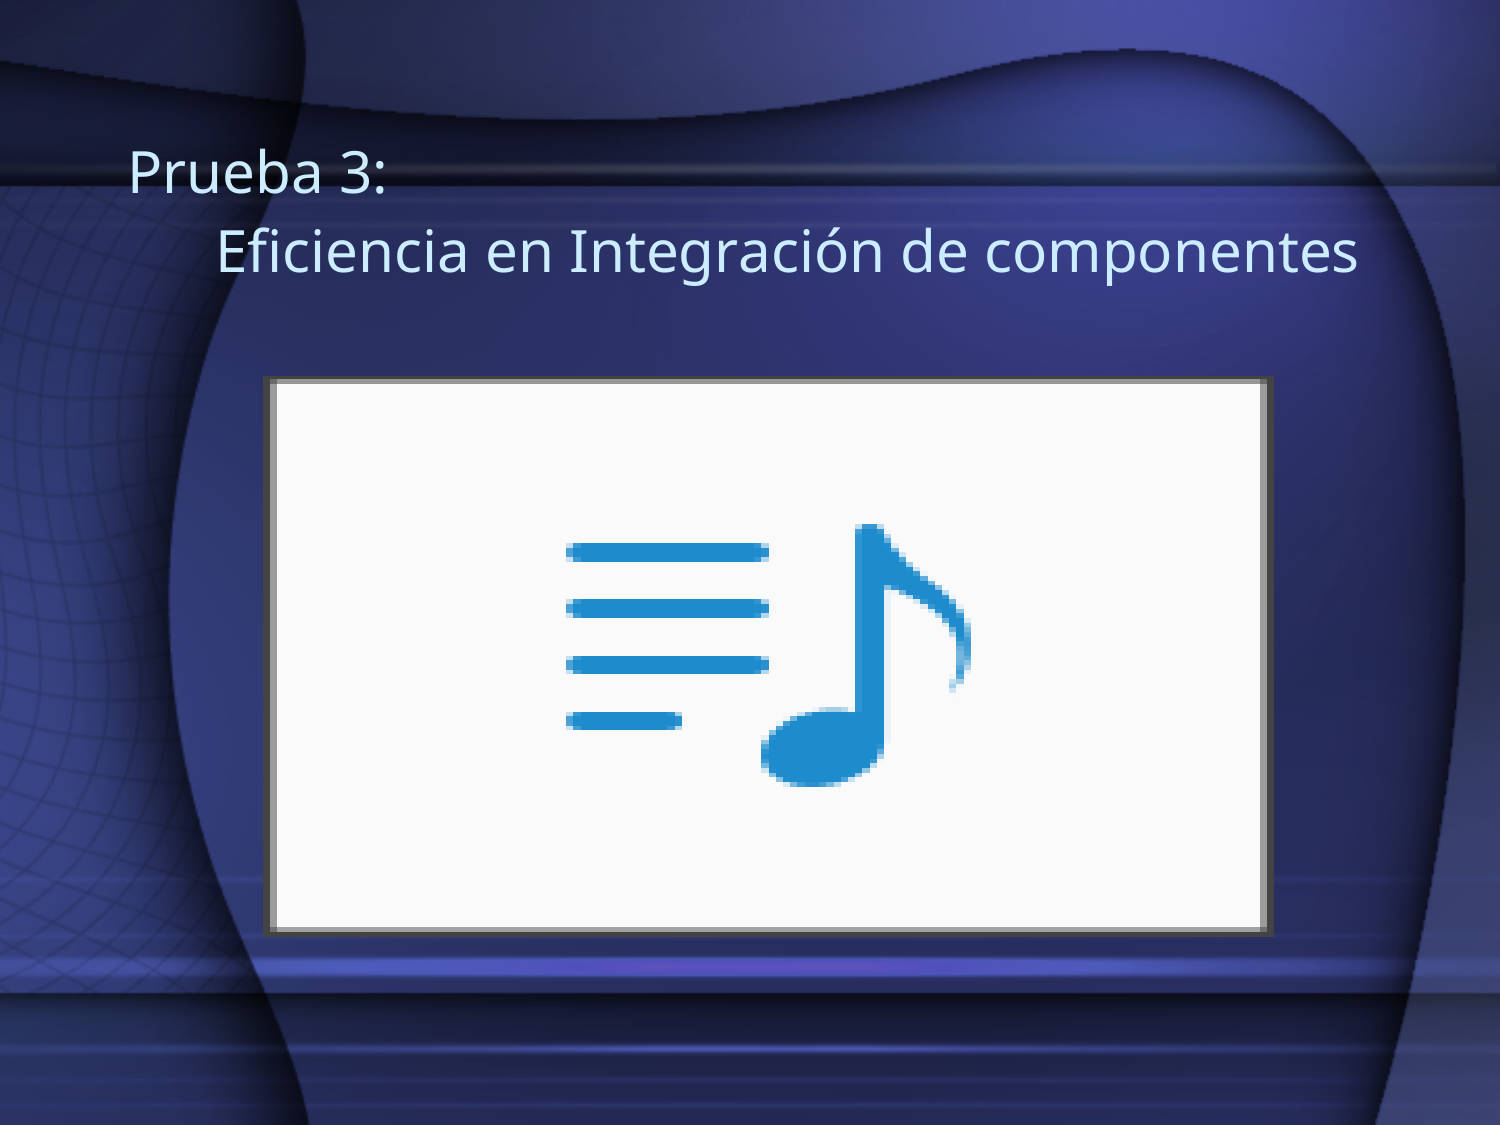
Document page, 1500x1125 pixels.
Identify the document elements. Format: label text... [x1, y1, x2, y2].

text_box Prueba 3: Eficiencia en Integración de componentes [112, 74, 1463, 347]
picture [0, 0, 1500, 1125]
text_box [262, 375, 1276, 938]
